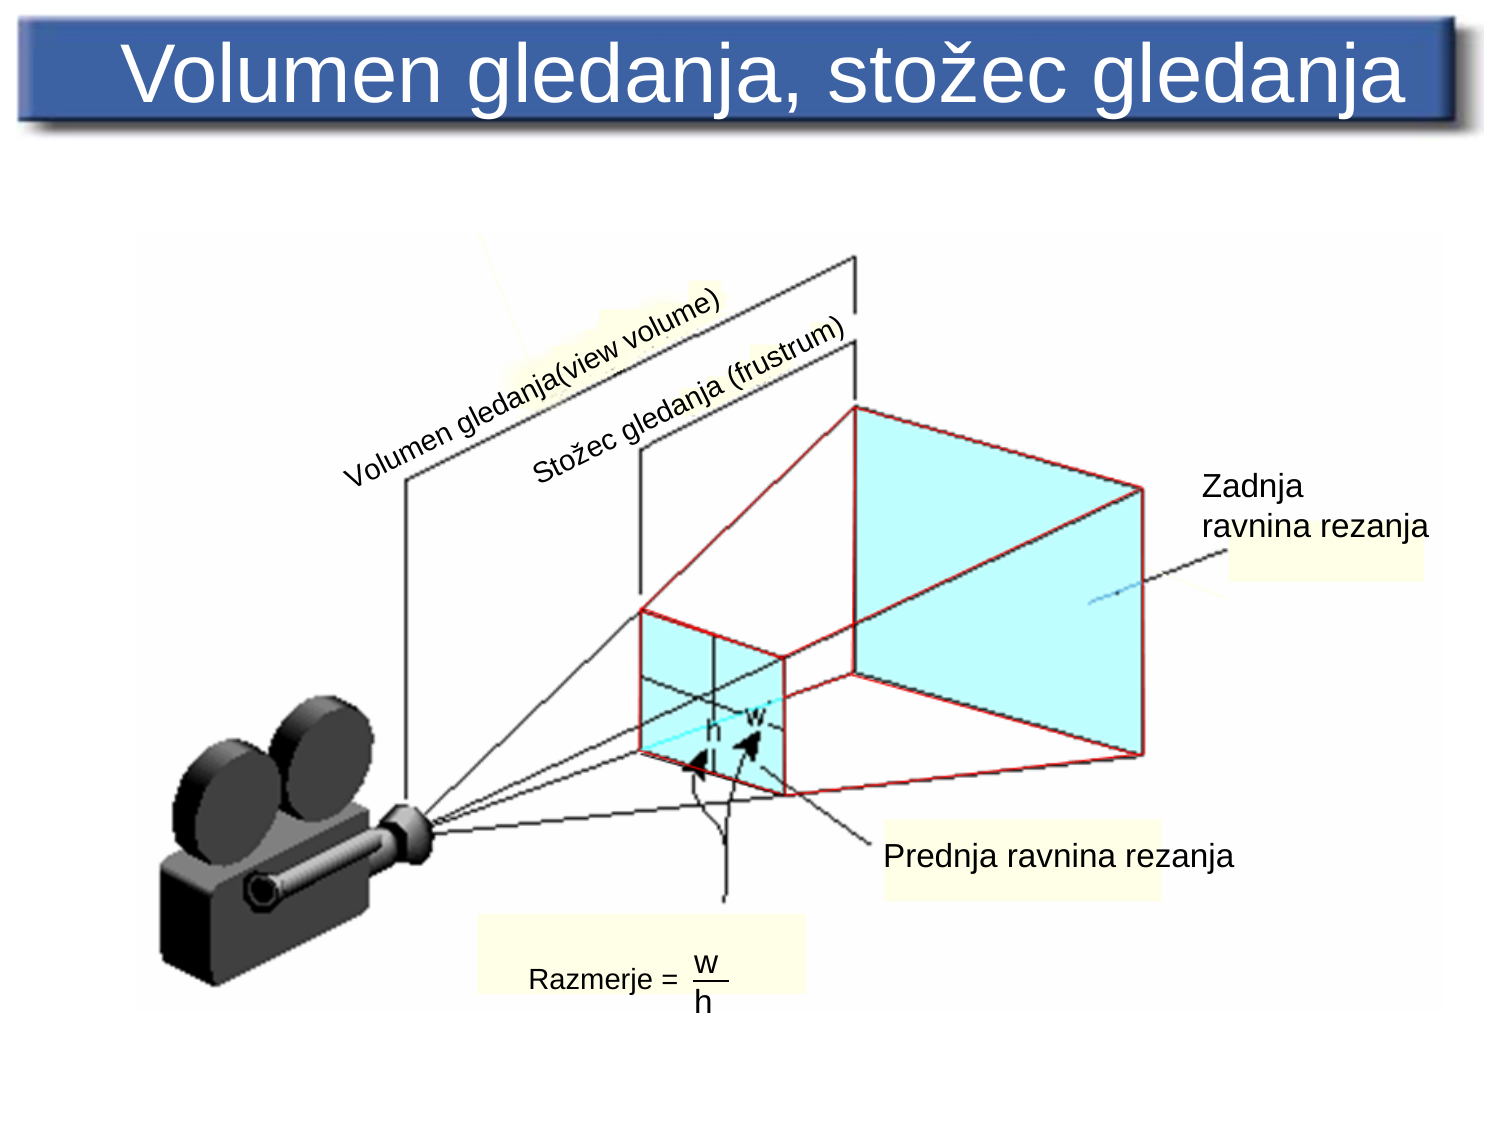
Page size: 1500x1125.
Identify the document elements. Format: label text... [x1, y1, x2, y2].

text_box Zadnja ravnina rezanja [1187, 456, 1445, 552]
text_box Prednja ravnina rezanja [868, 826, 1250, 882]
text_box Razmerje = [513, 952, 679, 1003]
text_box Stožec gledanja (frustrum) [509, 292, 866, 505]
title Volumen gledanja, stožec gledanja [88, 0, 1439, 138]
picture [135, 231, 1442, 1012]
text_box Volumen gledanja(view volume) [321, 193, 883, 510]
picture [16, 13, 1484, 141]
text_box w h [679, 932, 734, 1028]
